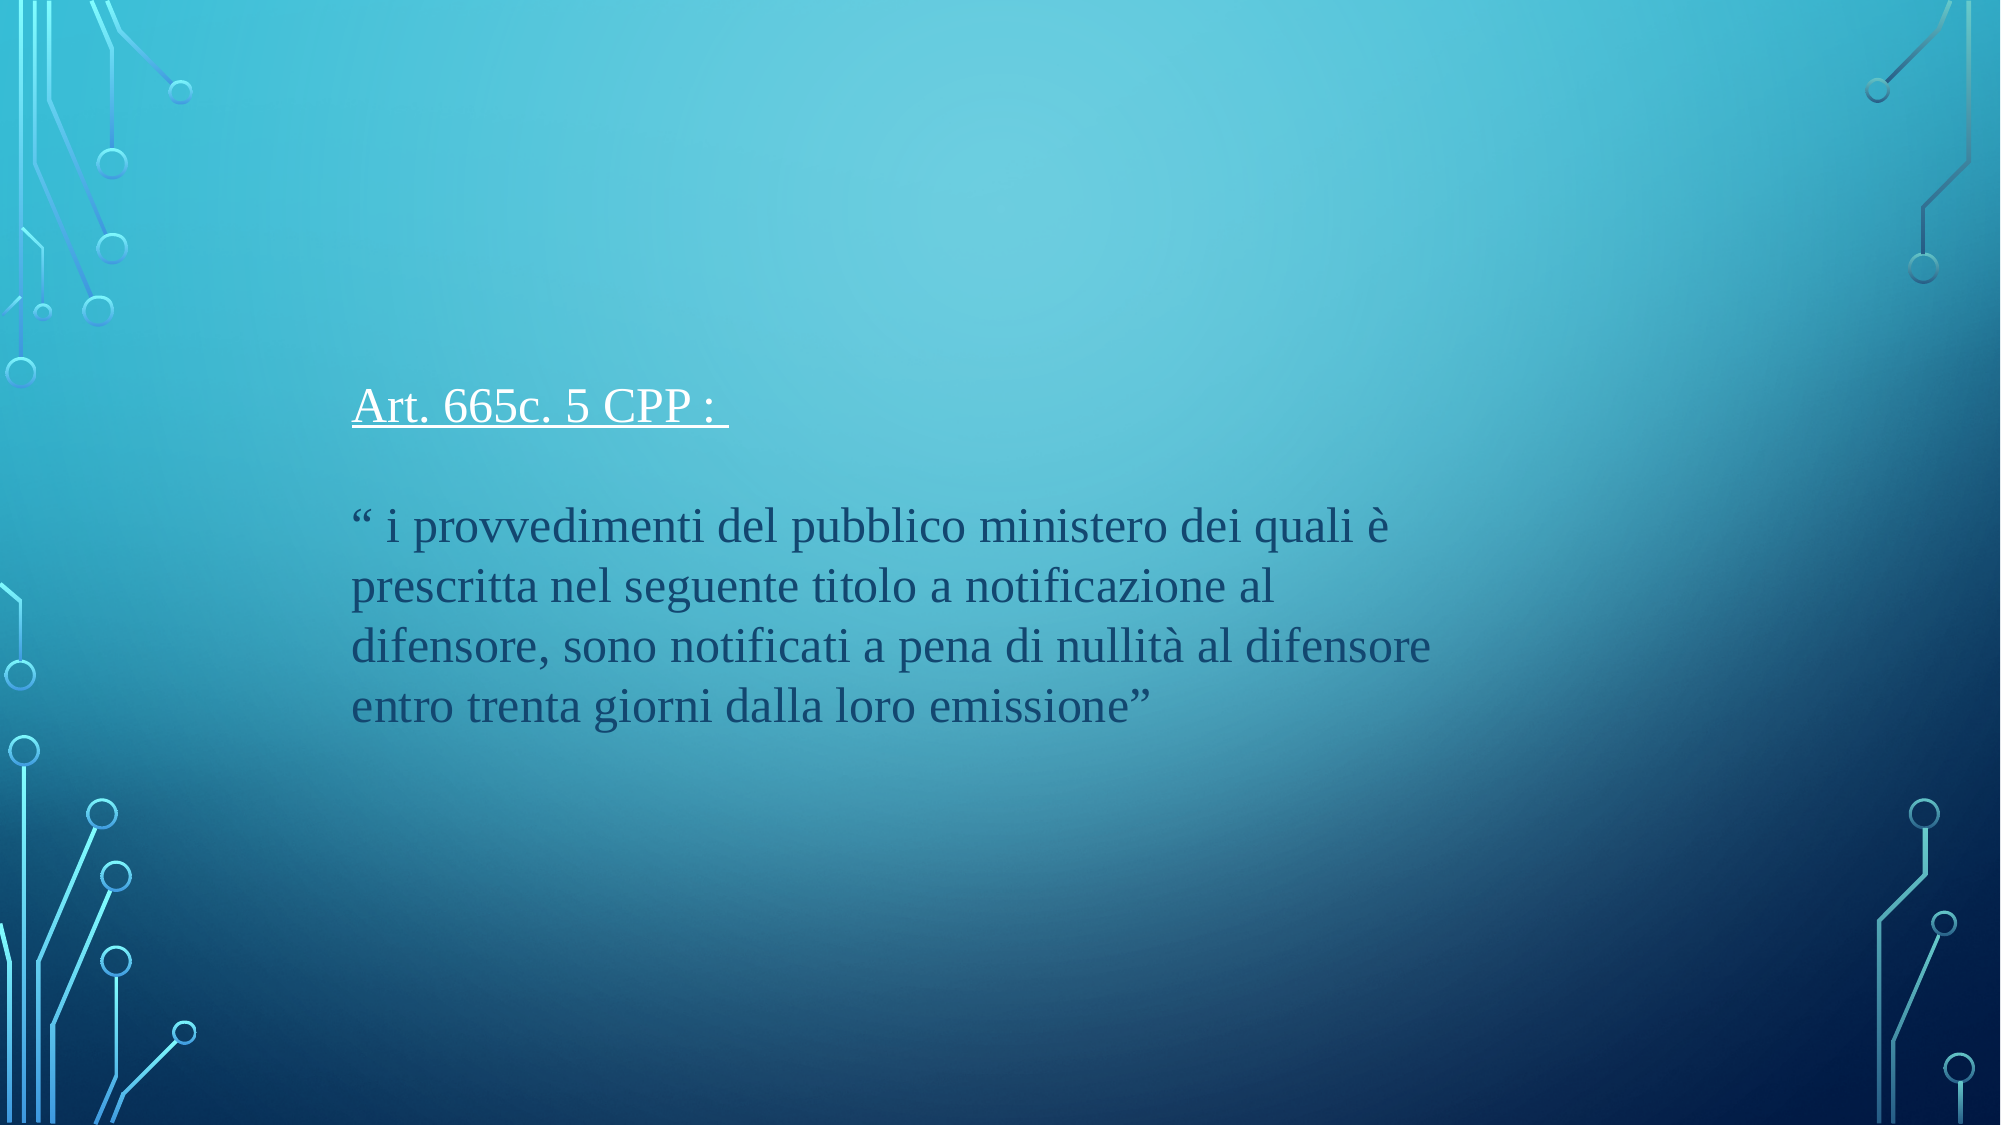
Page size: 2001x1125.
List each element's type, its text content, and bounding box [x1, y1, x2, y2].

text_box Art. 665c. 5 CPP : “ i provvedimenti del pubblico ministero dei quali è prescritta nel seguente titolo a notificazione al difensore, sono notificati a pena di nullità al difensore entro trenta giorni dalla loro emissione” [337, 185, 1500, 740]
